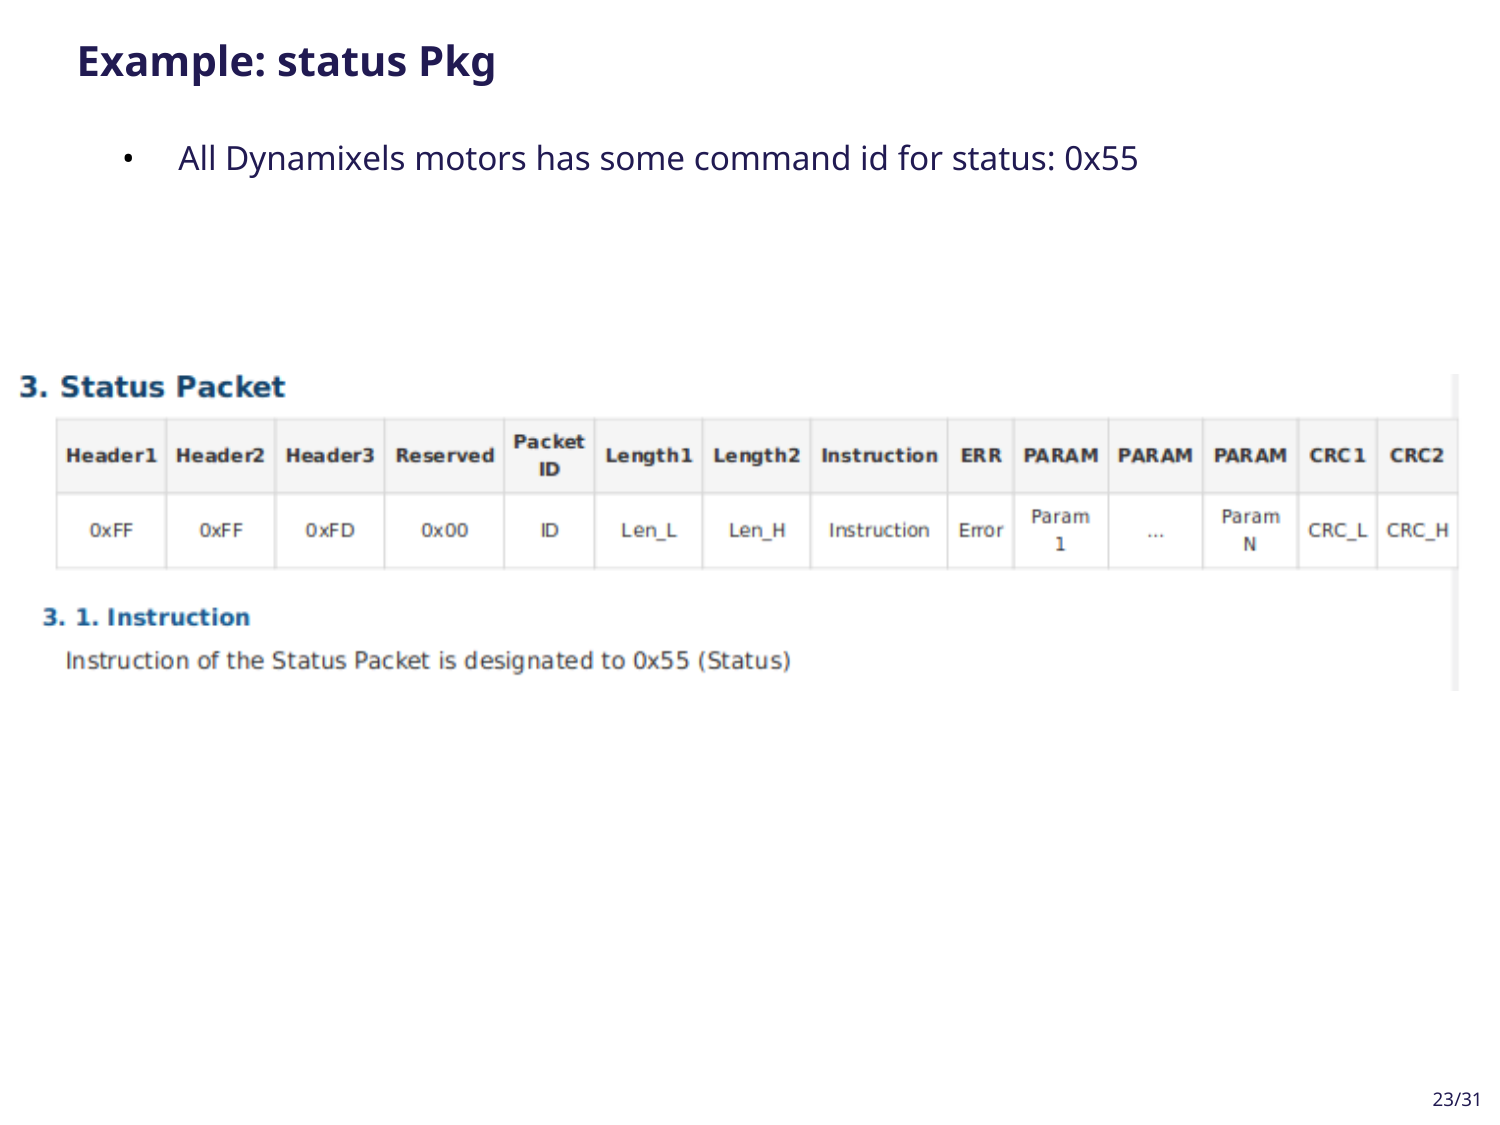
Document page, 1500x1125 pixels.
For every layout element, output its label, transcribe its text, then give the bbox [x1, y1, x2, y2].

list All Dynamixels motors has some command id for status: 0x55 [60, 135, 1482, 1081]
title Example: status Pkg [61, 28, 1441, 92]
picture [15, 374, 1471, 691]
